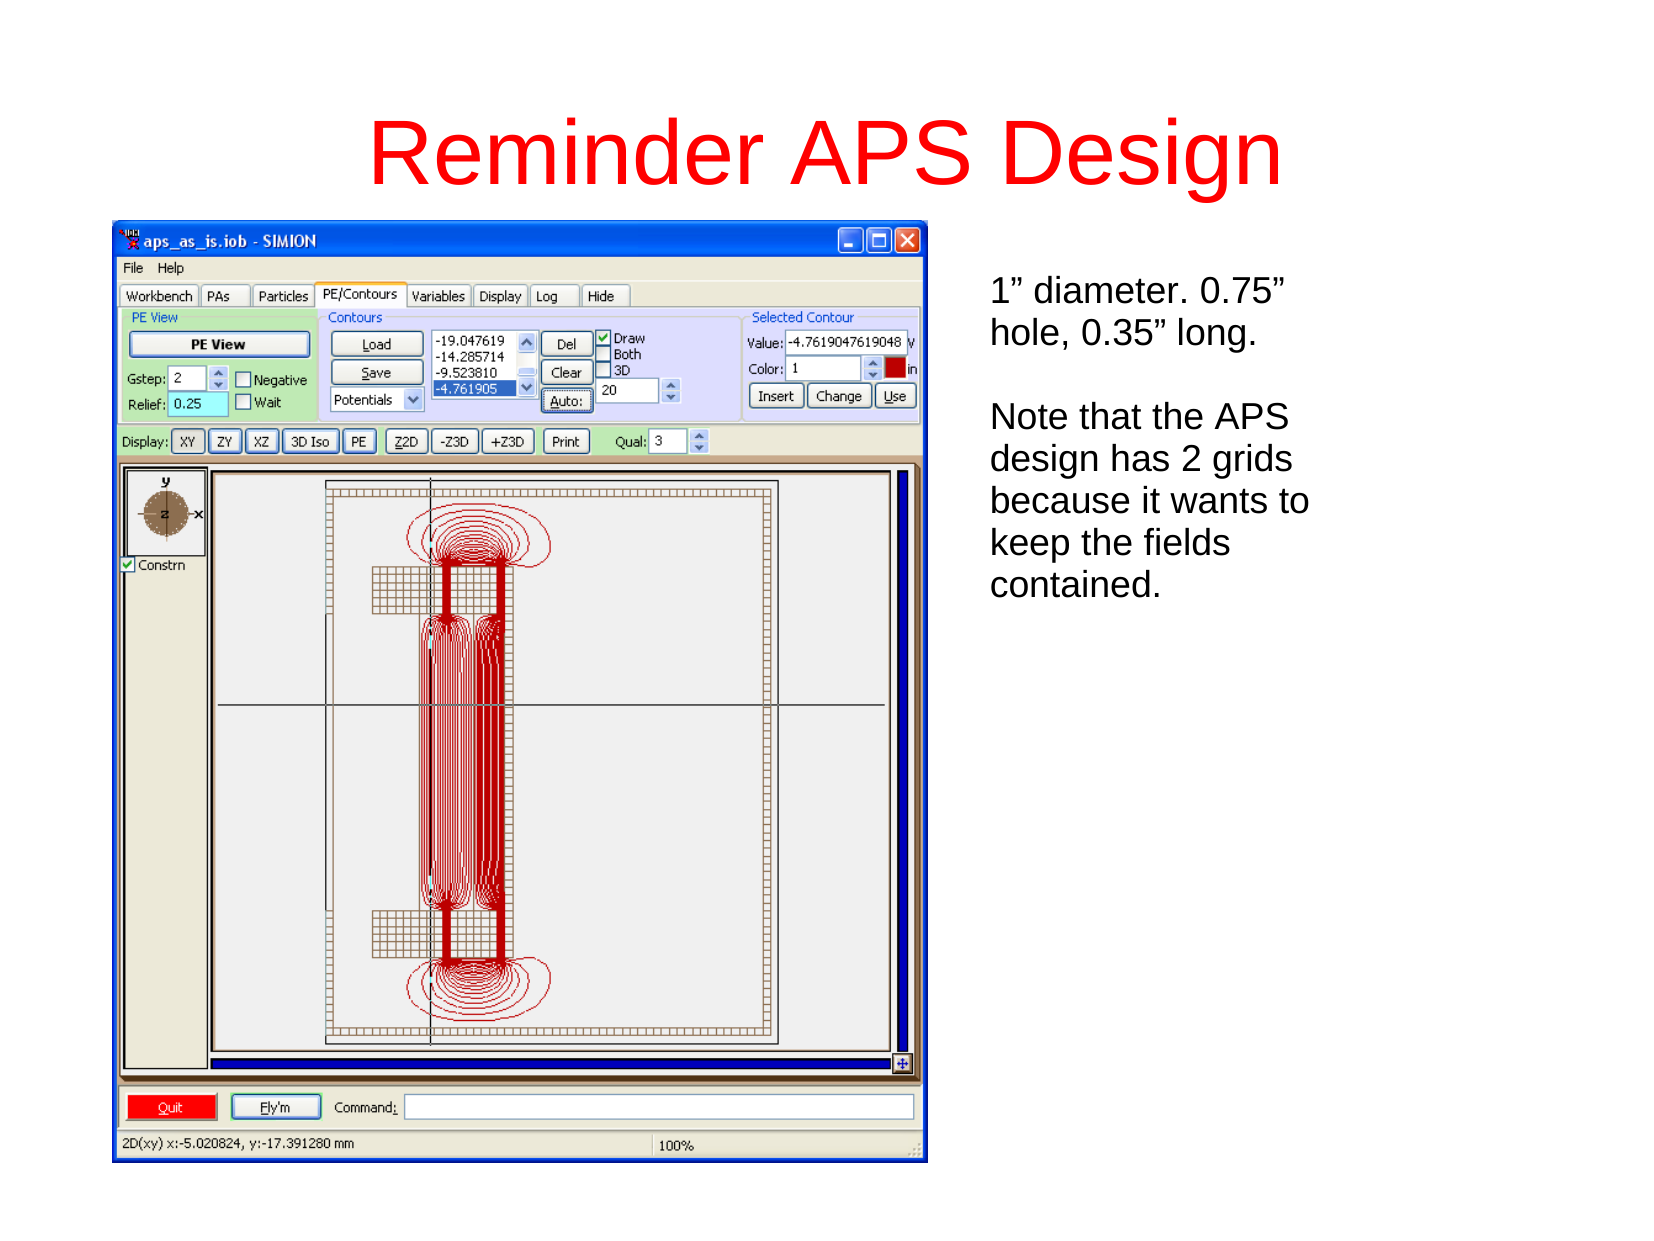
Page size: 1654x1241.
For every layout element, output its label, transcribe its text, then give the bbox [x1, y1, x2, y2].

text_box 1” diameter. 0.75” hole, 0.35” long. Note that the APS design has 2 grids because it wants to keep the fields contained. [975, 262, 1351, 614]
picture [112, 220, 928, 1163]
title Reminder APS Design [82, 56, 1571, 250]
